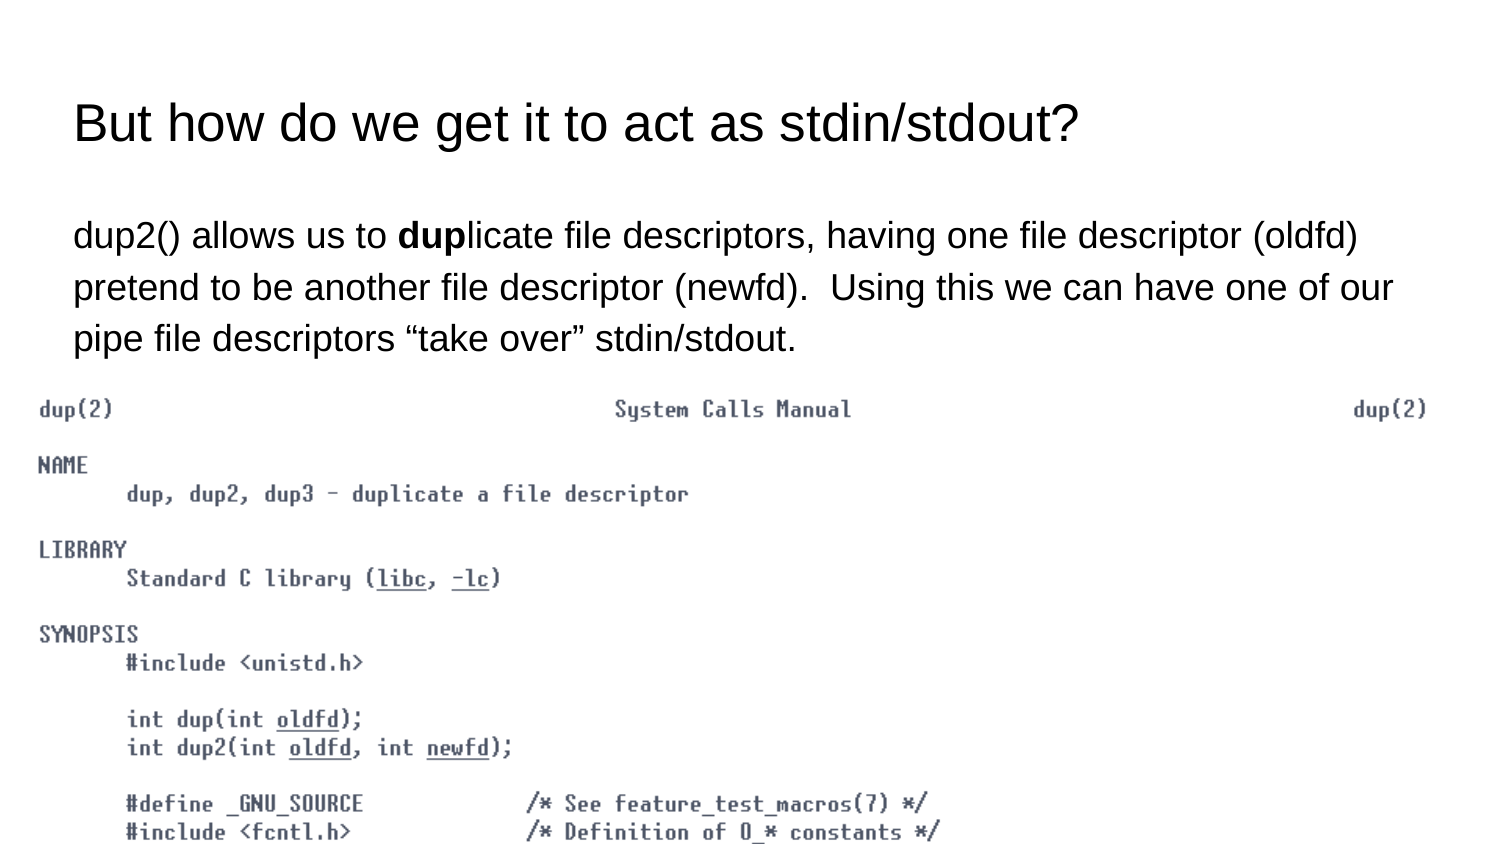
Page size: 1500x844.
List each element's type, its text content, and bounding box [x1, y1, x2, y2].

list dup2() allows us to duplicate file descriptors, having one file descriptor (oldfd) pretend to be another file descriptor (newfd). Using this we can have one of our pipe file descriptors “take over” stdin/stdout. [58, 189, 1449, 386]
picture [28, 386, 1472, 844]
title But how do we get it to act as stdin/stdout? [58, 72, 1449, 167]
